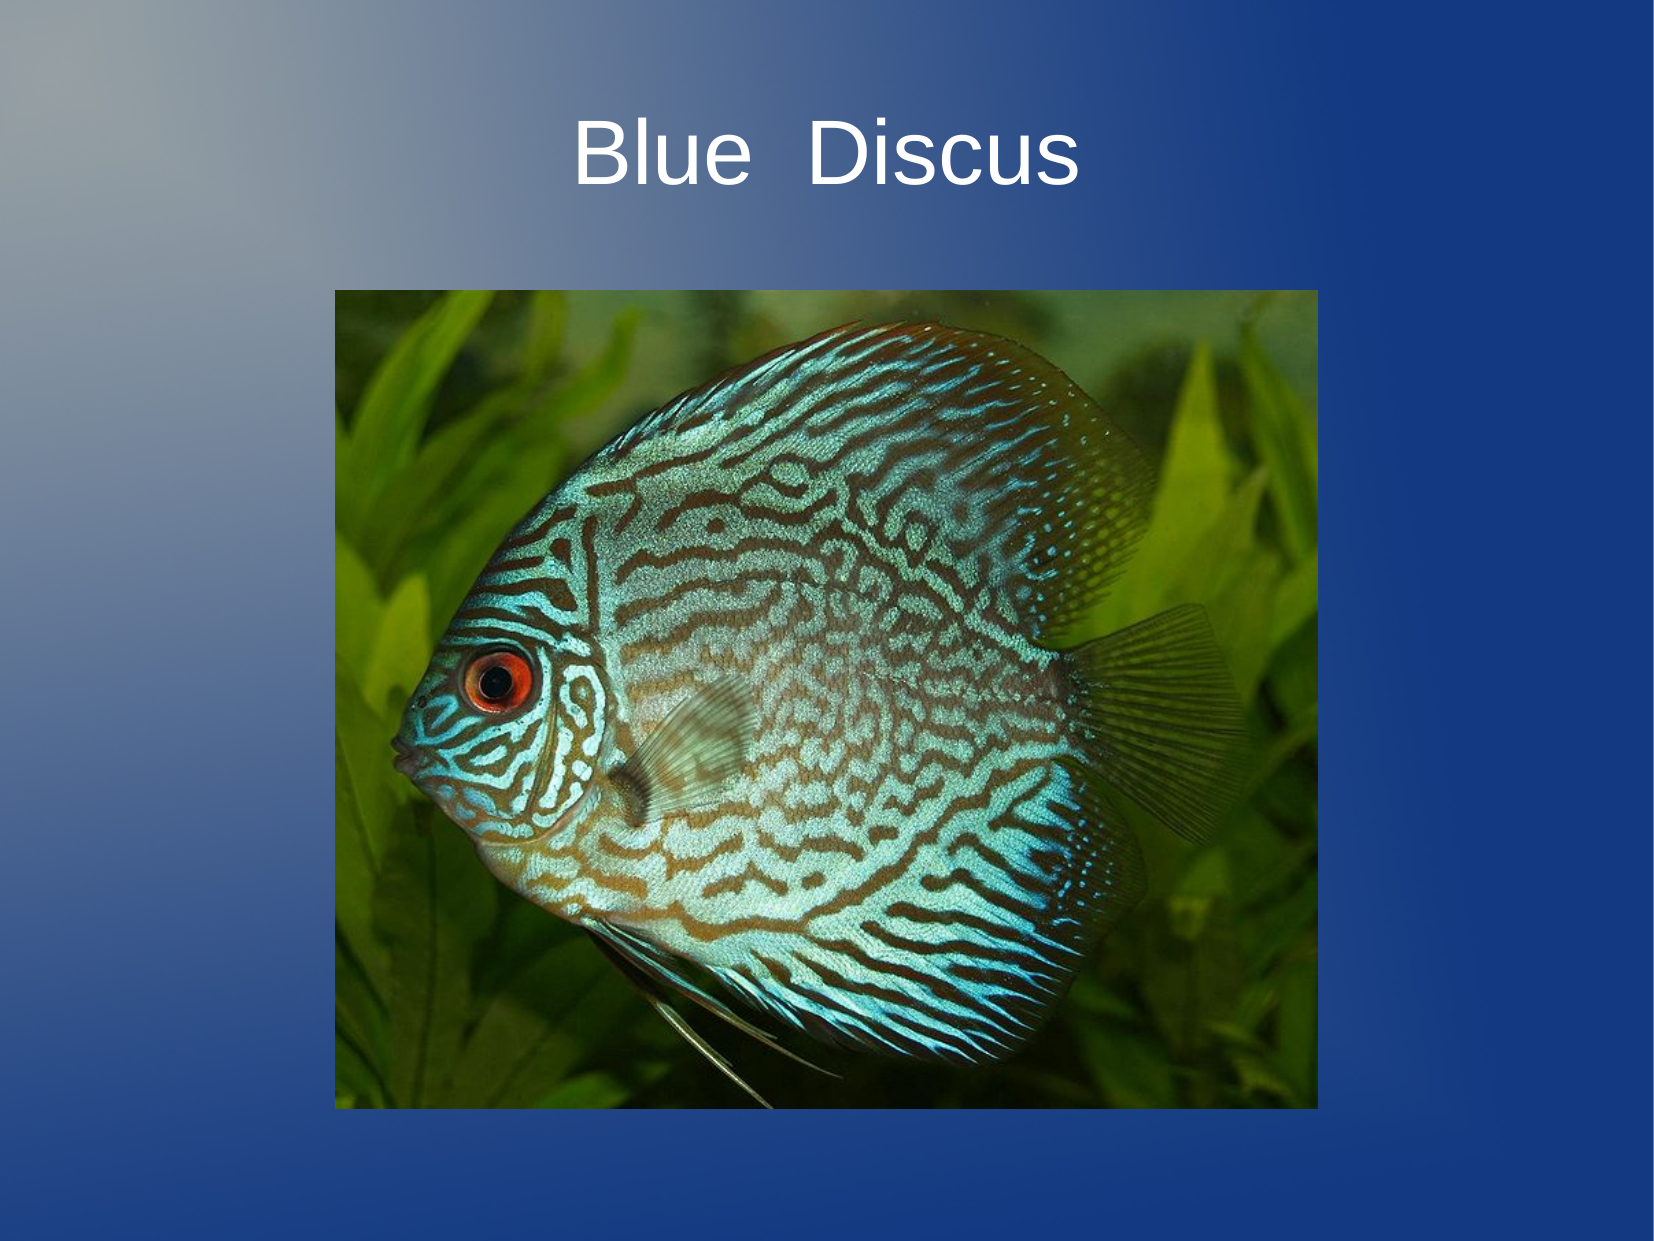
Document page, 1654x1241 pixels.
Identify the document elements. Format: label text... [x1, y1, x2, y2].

picture [0, 0, 1654, 1241]
title Blue Discus [82, 49, 1571, 257]
